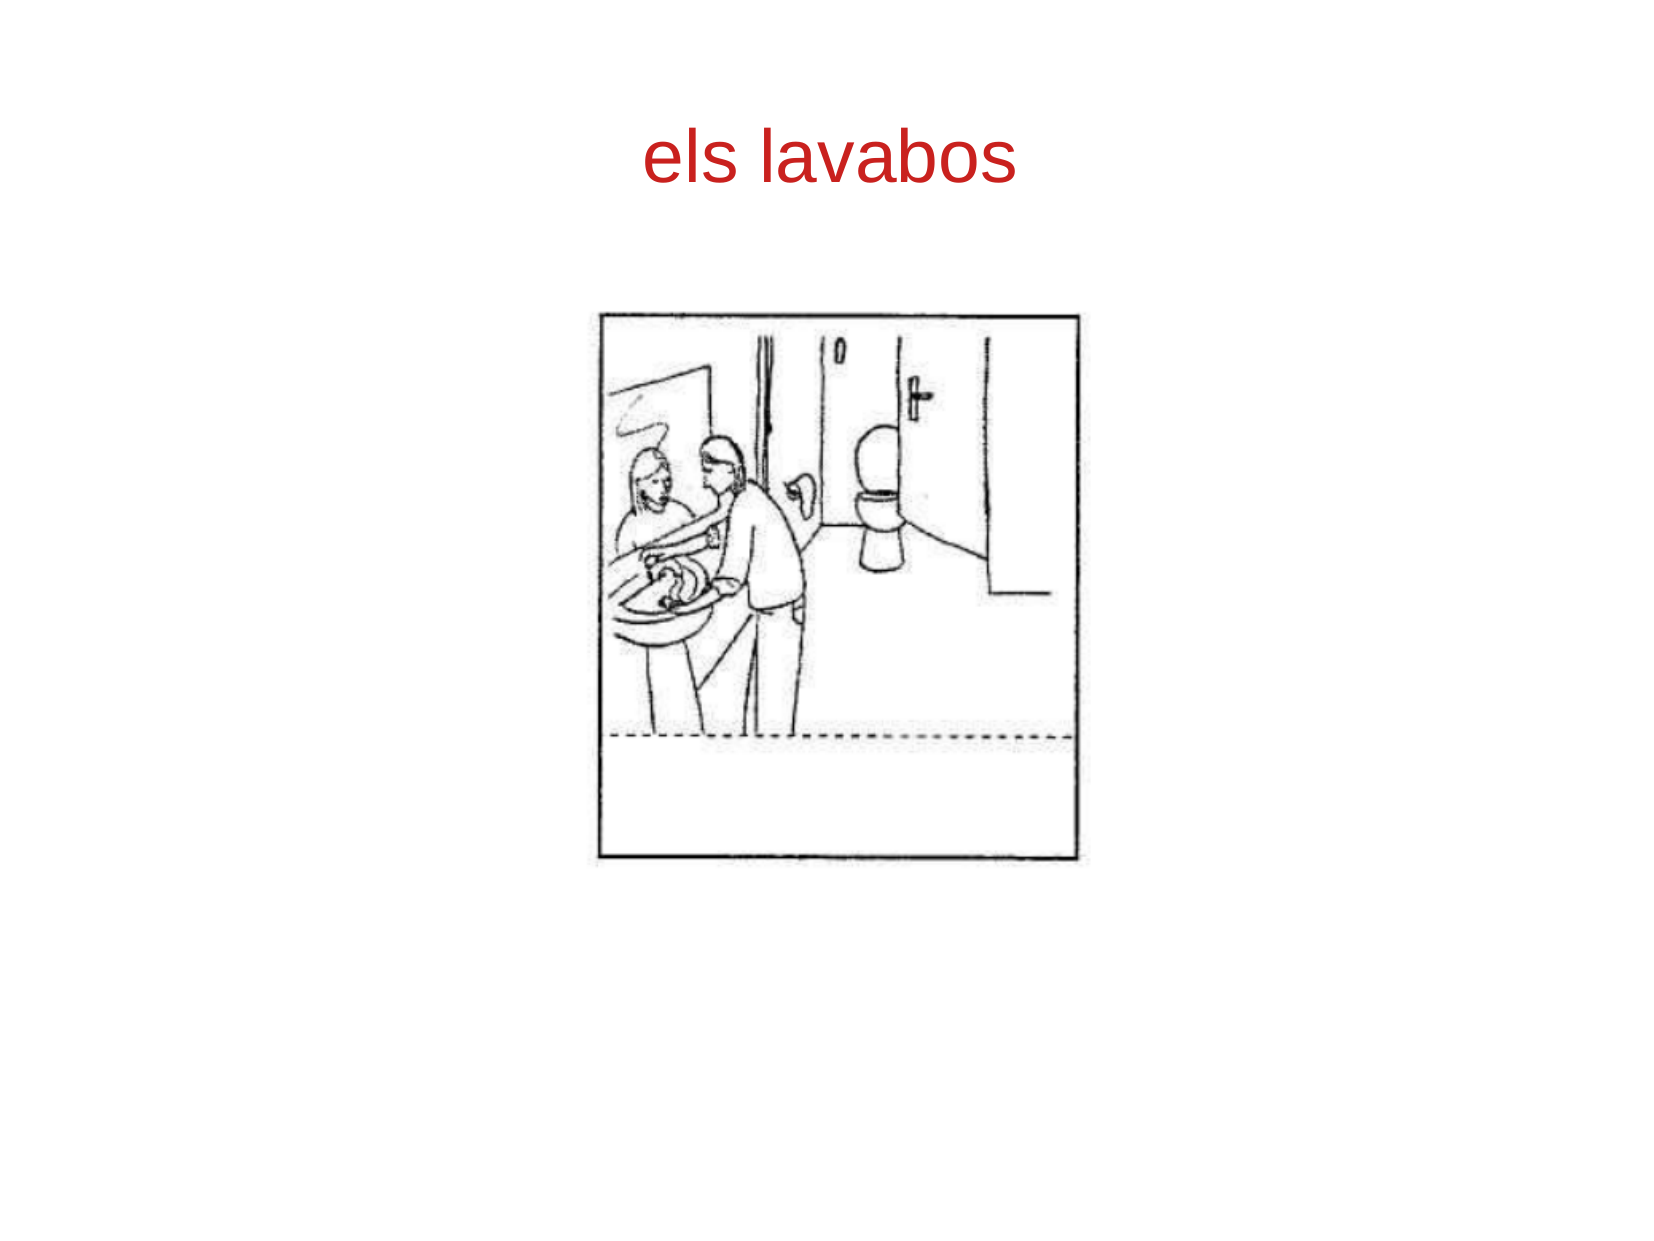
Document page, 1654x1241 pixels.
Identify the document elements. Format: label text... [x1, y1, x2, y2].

picture [581, 291, 1094, 873]
text_box els lavabos [289, 49, 1371, 257]
